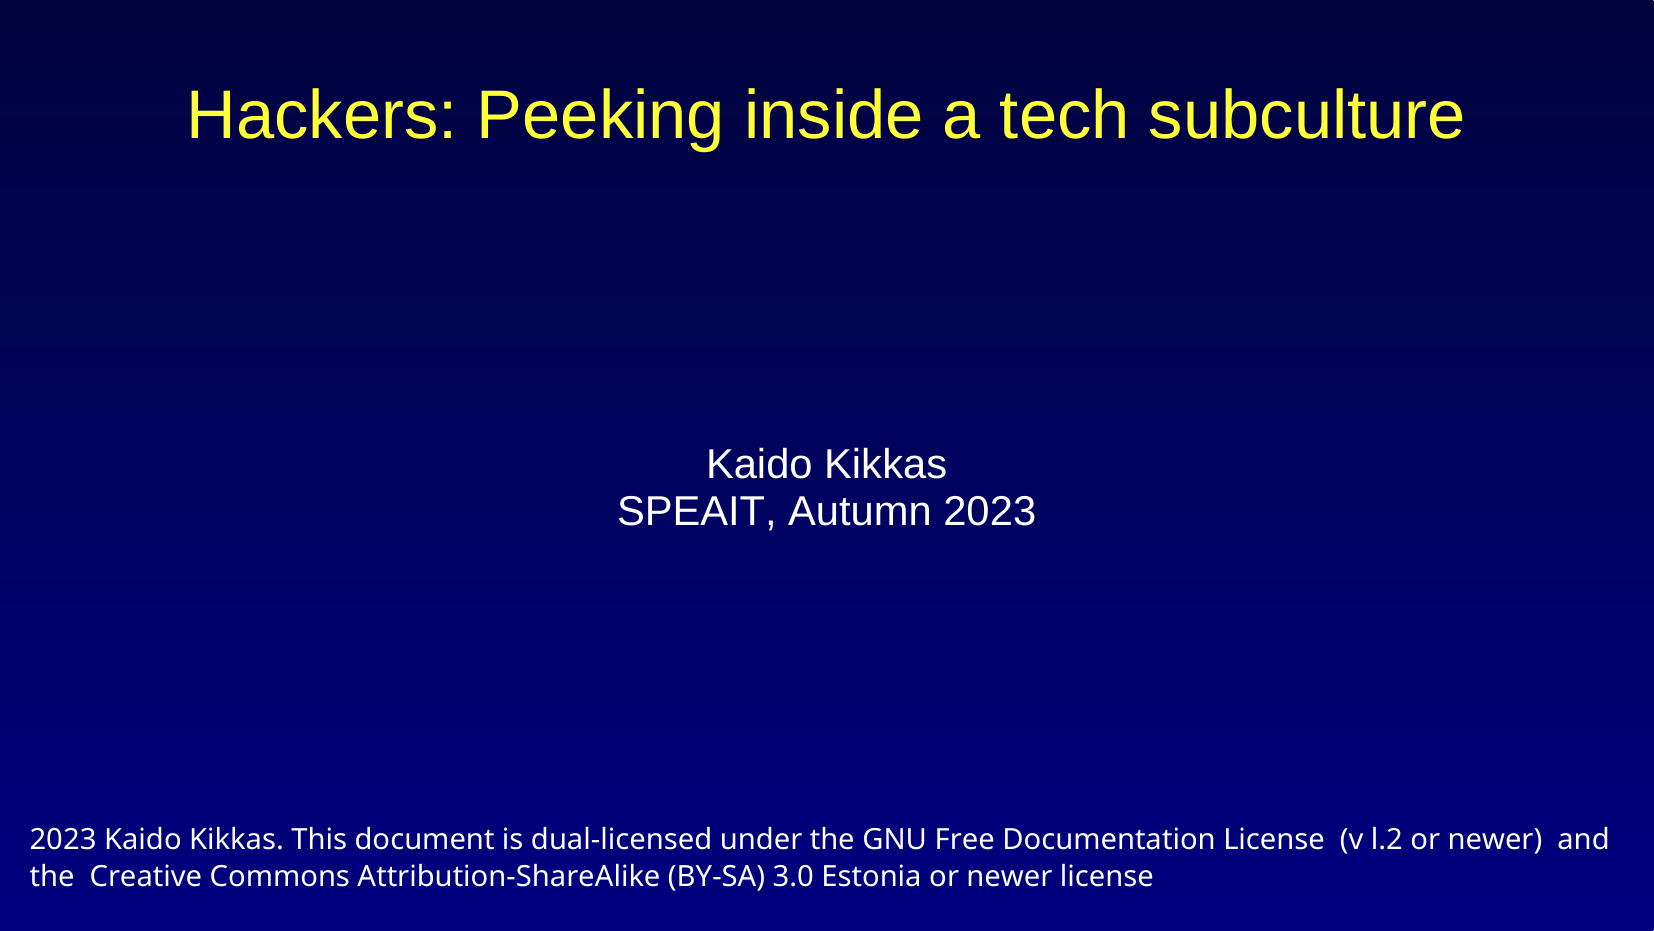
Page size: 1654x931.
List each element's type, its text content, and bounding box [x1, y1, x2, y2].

subtitle Kaido Kikkas SPEAIT, Autumn 2023 [82, 217, 1571, 758]
title Hackers: Peeking inside a tech subculture [82, 37, 1571, 193]
text_box 2023 Kaido Kikkas. This document is dual-licensed under the GNU Free Documentation License (v l.2 or newer) and the Creative Commons Attribution-ShareAlike (BY-SA) 3.0 Estonia or newer license [29, 819, 1631, 895]
